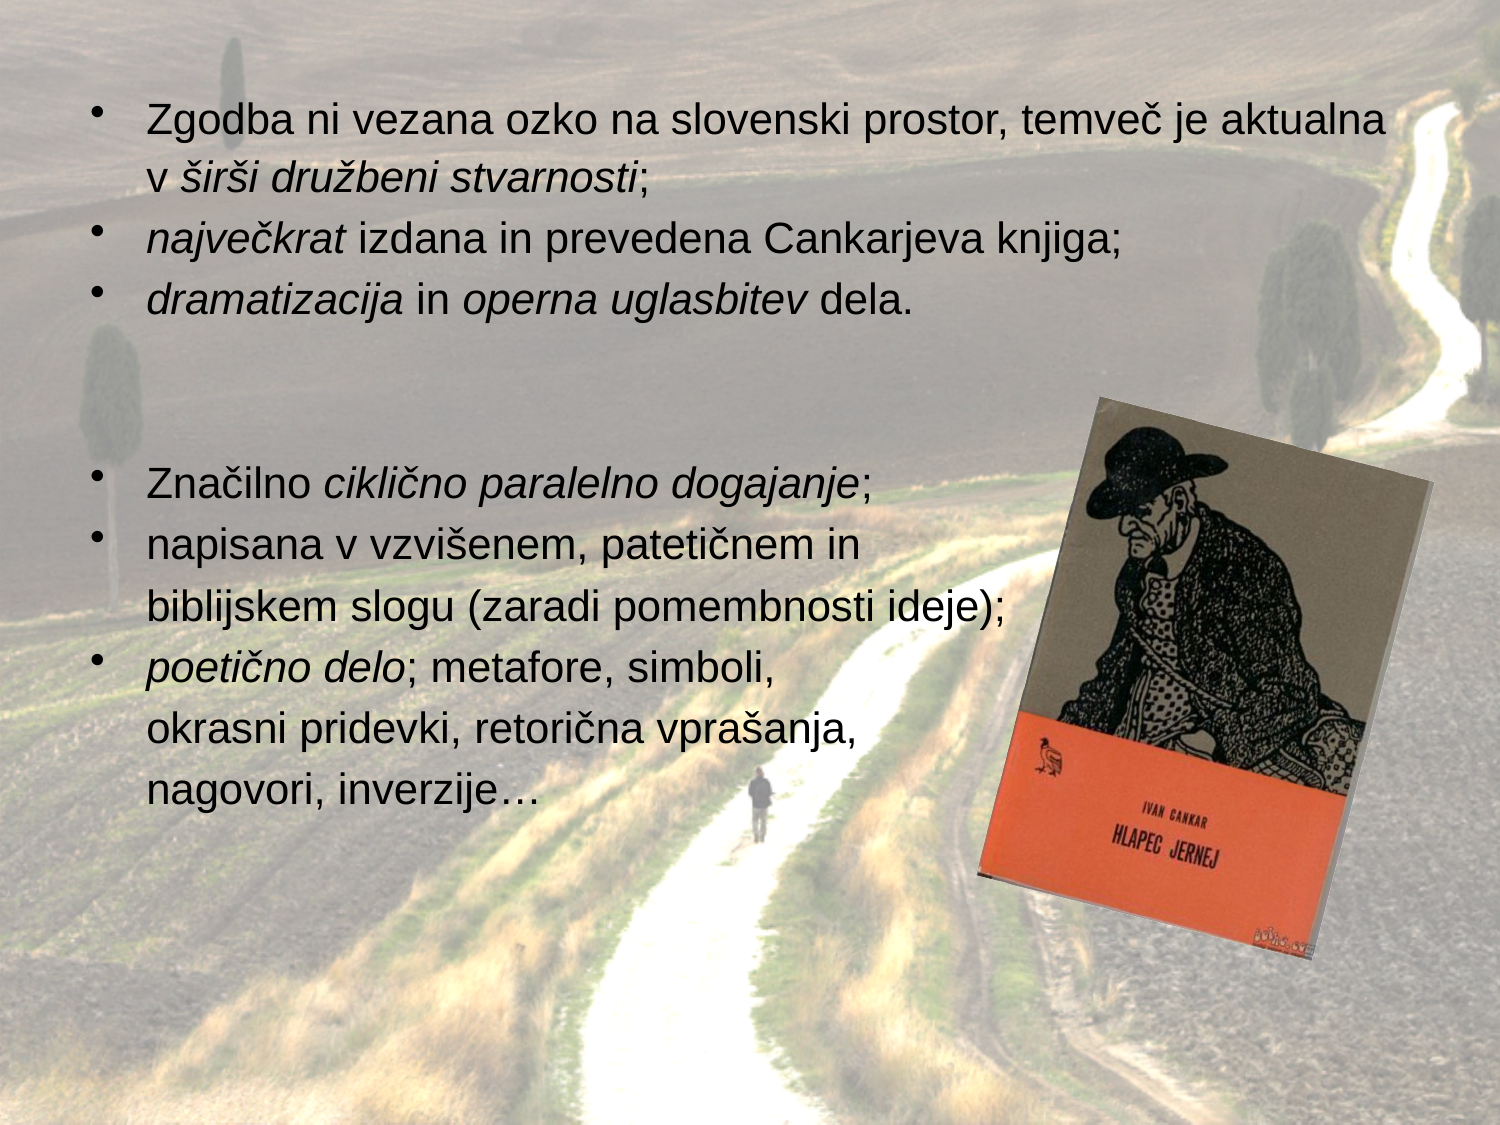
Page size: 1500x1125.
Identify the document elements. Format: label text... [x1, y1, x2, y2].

picture [0, 0, 1500, 1125]
list Zgodba ni vezana ozko na slovenski prostor, temveč je aktualna v širši družbeni stvarnosti; največkrat izdana in prevedena Cankarjeva knjiga; dramatizacija in operna uglasbitev dela. Značilno ciklično paralelno dogajanje; napisana v vzvišenem, patetičnem in biblijskem slogu (zaradi pomembnosti ideje); poetično delo; metafore, simboli, okrasni pridevki, retorična vprašanja, nagovori, inverzije… [75, 78, 1425, 1071]
